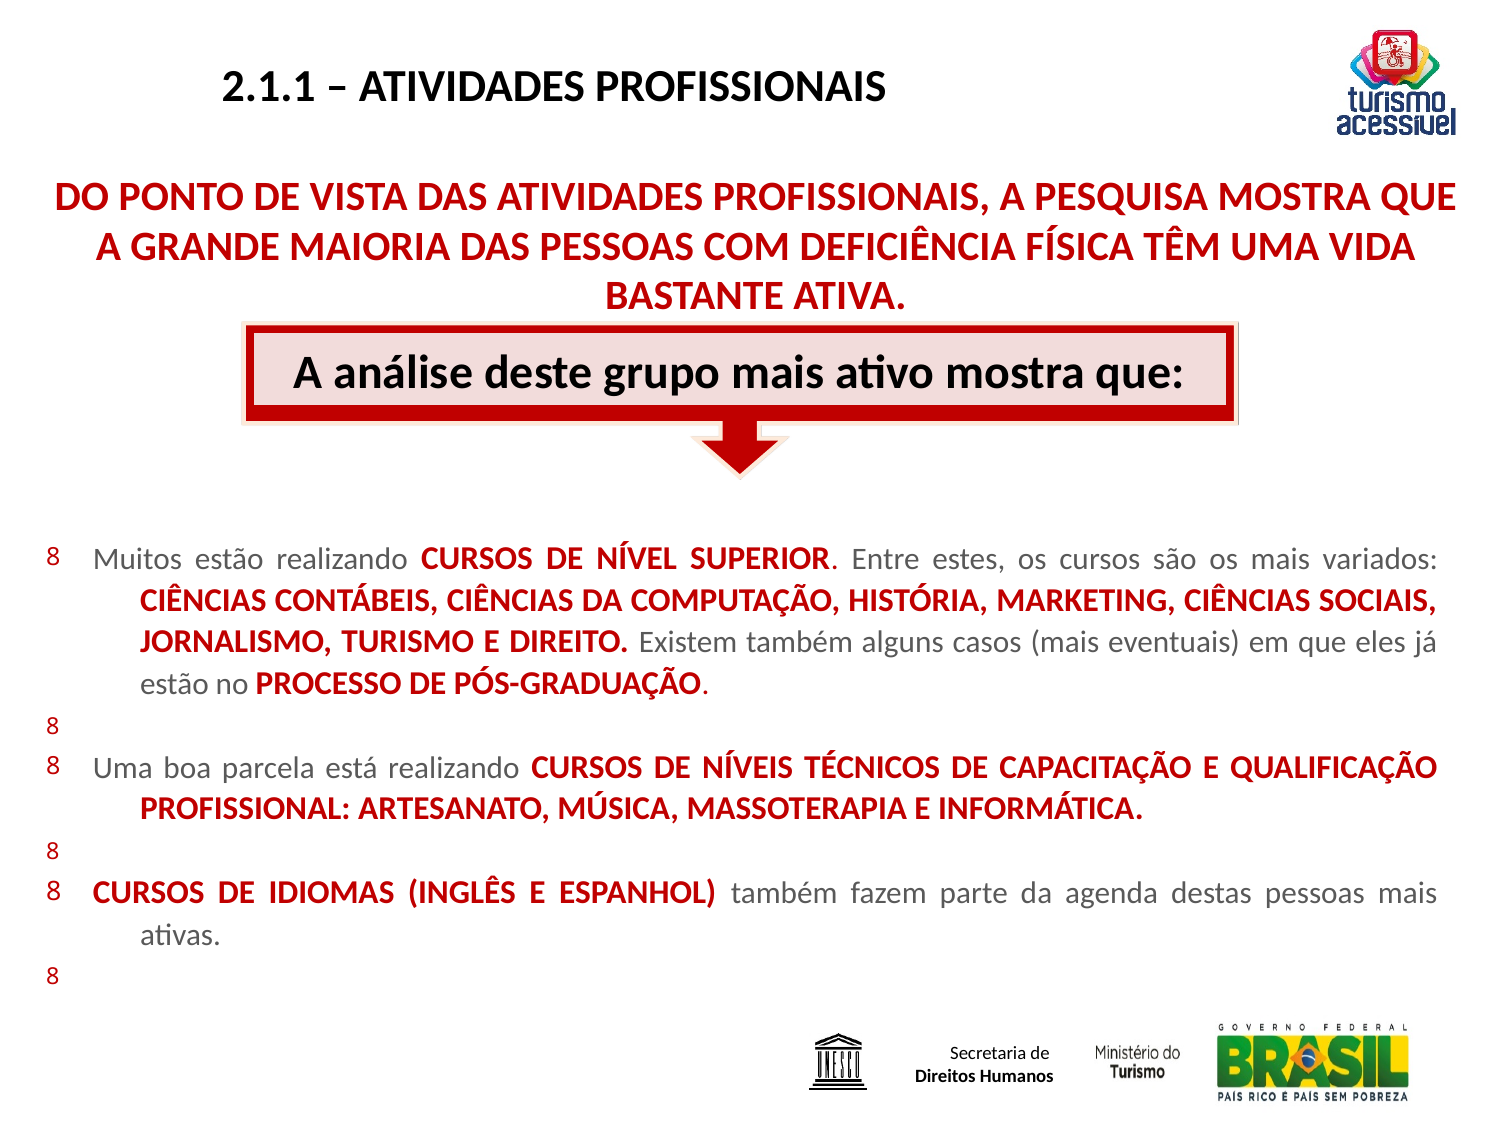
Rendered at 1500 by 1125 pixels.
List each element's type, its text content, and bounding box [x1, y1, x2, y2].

text_box Do ponto de vista das atividades profissionais, a pesquisa mostra que a grande maioria das pessoas com deficiência física têm uma vida bastante ativa. [31, 161, 1481, 326]
text_box Slide 46/119 [1256, 1087, 1491, 1125]
text_box 2.1.1 – Atividades profissionais [207, 48, 1270, 118]
text_box [243, 326, 1237, 477]
text_box A análise deste grupo mais ativo mostra que: [254, 333, 1226, 405]
text_box Muitos estão realizando cursos de nível superior. Entre estes, os cursos são os mais variados: ciências contábeis, ciências da computação, história, marketing, ciências sociais, jornalismo, turismo e direito. Existem também alguns casos (mais eventuais) em que eles já estão no processo de pós-graduação. Uma boa parcela está realizando cursos de níveis técnicos de capacitação e qualificação profissional: artesanato, música, massoterapia e informática. Cursos de idiomas (inglês e espanhol) também fazem parte da agenda destas pessoas mais ativas. [31, 527, 1454, 1001]
